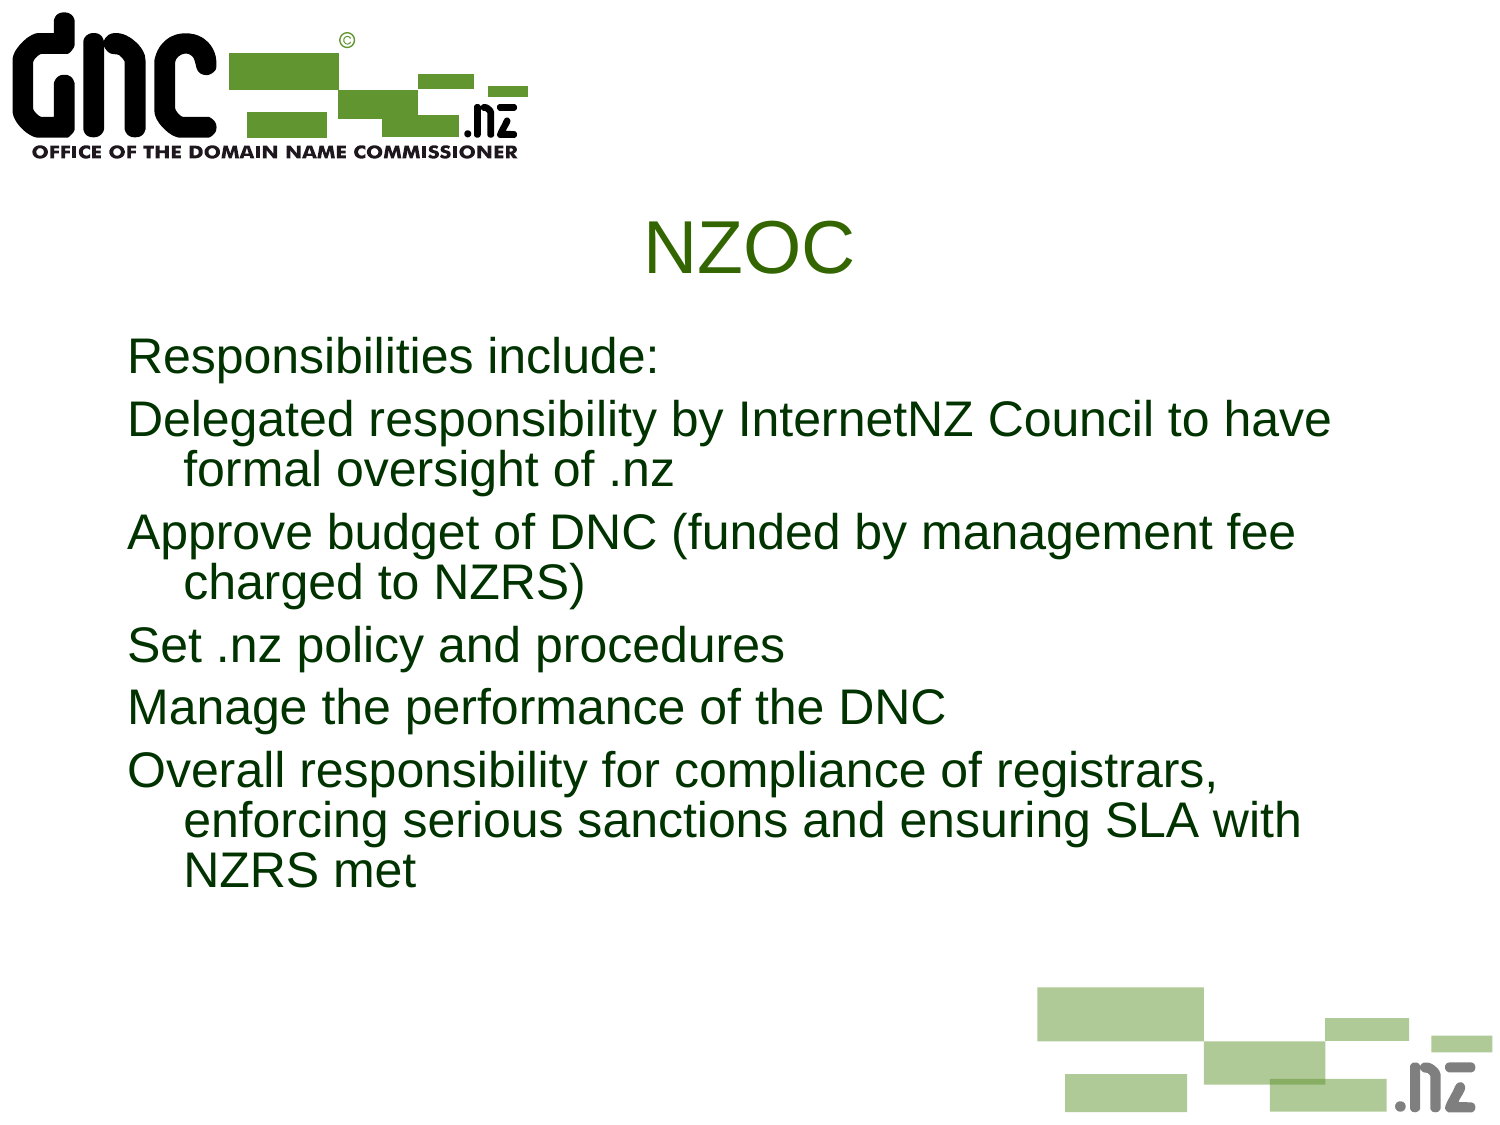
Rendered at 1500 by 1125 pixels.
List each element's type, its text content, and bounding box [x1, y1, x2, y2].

list Responsibilities include: Delegated responsibility by InternetNZ Council to have formal oversight of .nz Approve budget of DNC (funded by management fee charged to NZRS) Set .nz policy and procedures Manage the performance of the DNC Overall responsibility for compliance of registrars, enforcing serious sanctions and ensuring SLA with NZRS met [112, 326, 1375, 1011]
title NZOC [112, 172, 1388, 323]
